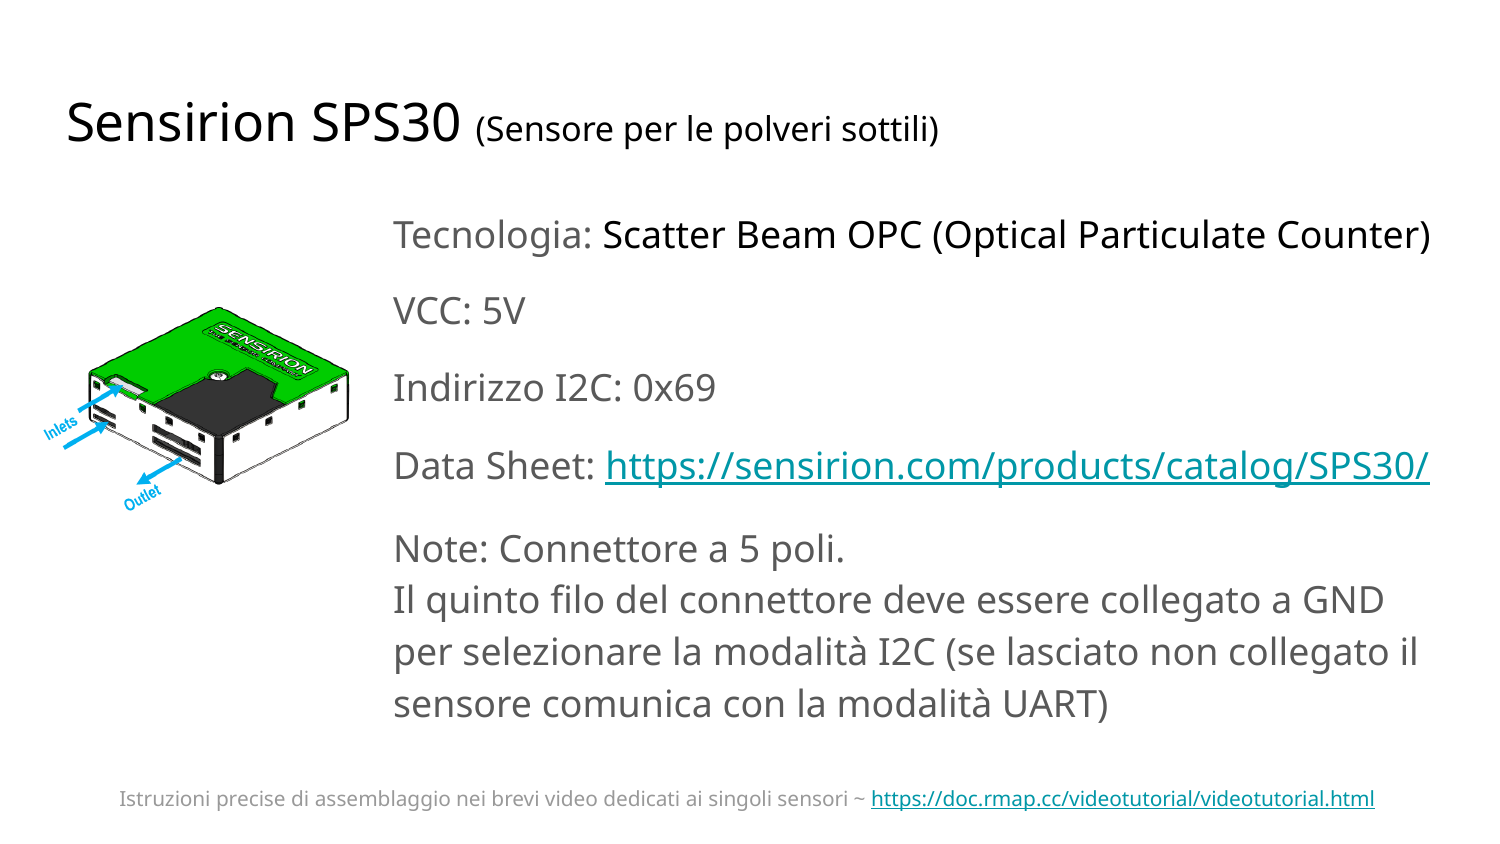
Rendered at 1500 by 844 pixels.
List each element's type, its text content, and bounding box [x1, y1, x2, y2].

text_box Istruzioni precise di assemblaggio nei brevi video dedicati ai singoli sensori ~ https://doc.rmap.cc/videotutorial/videotutorial.html [0, 770, 1500, 829]
list Tecnologia: Scatter Beam OPC (Optical Particulate Counter) VCC: 5V Indirizzo I2C: 0x69 Data Sheet: https://sensirion.com/products/catalog/SPS30/ Note: Connettore a 5 poli. Il quinto filo del connettore deve essere collegato a GND per selezionare la modalità I2C (se lasciato non collegato il sensore comunica con la modalità UART) [378, 189, 1449, 750]
title Sensirion SPS30 (Sensore per le polveri sottili) [51, 72, 1449, 167]
picture [38, 284, 372, 523]
